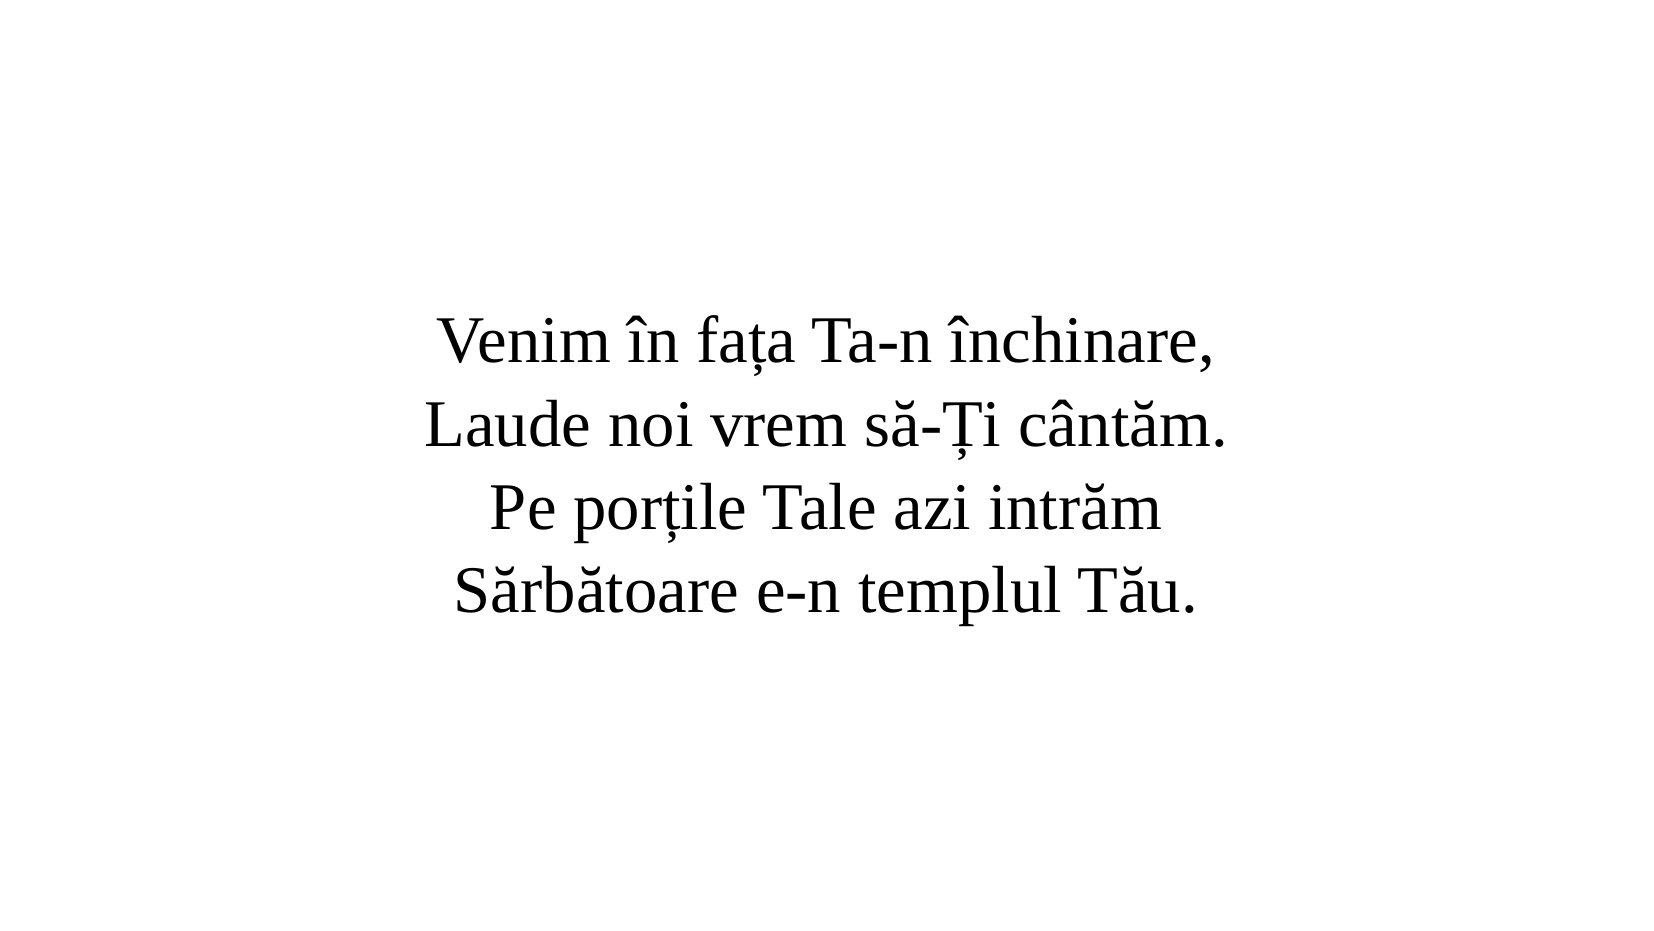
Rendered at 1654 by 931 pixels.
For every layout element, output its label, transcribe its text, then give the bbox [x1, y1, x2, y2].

subtitle Venim în fața Ta-n închinare, Laude noi vrem să-Ți cântăm. Pe porțile Tale azi intrăm Sărbătoare e-n templul Tău. [300, 150, 1354, 781]
